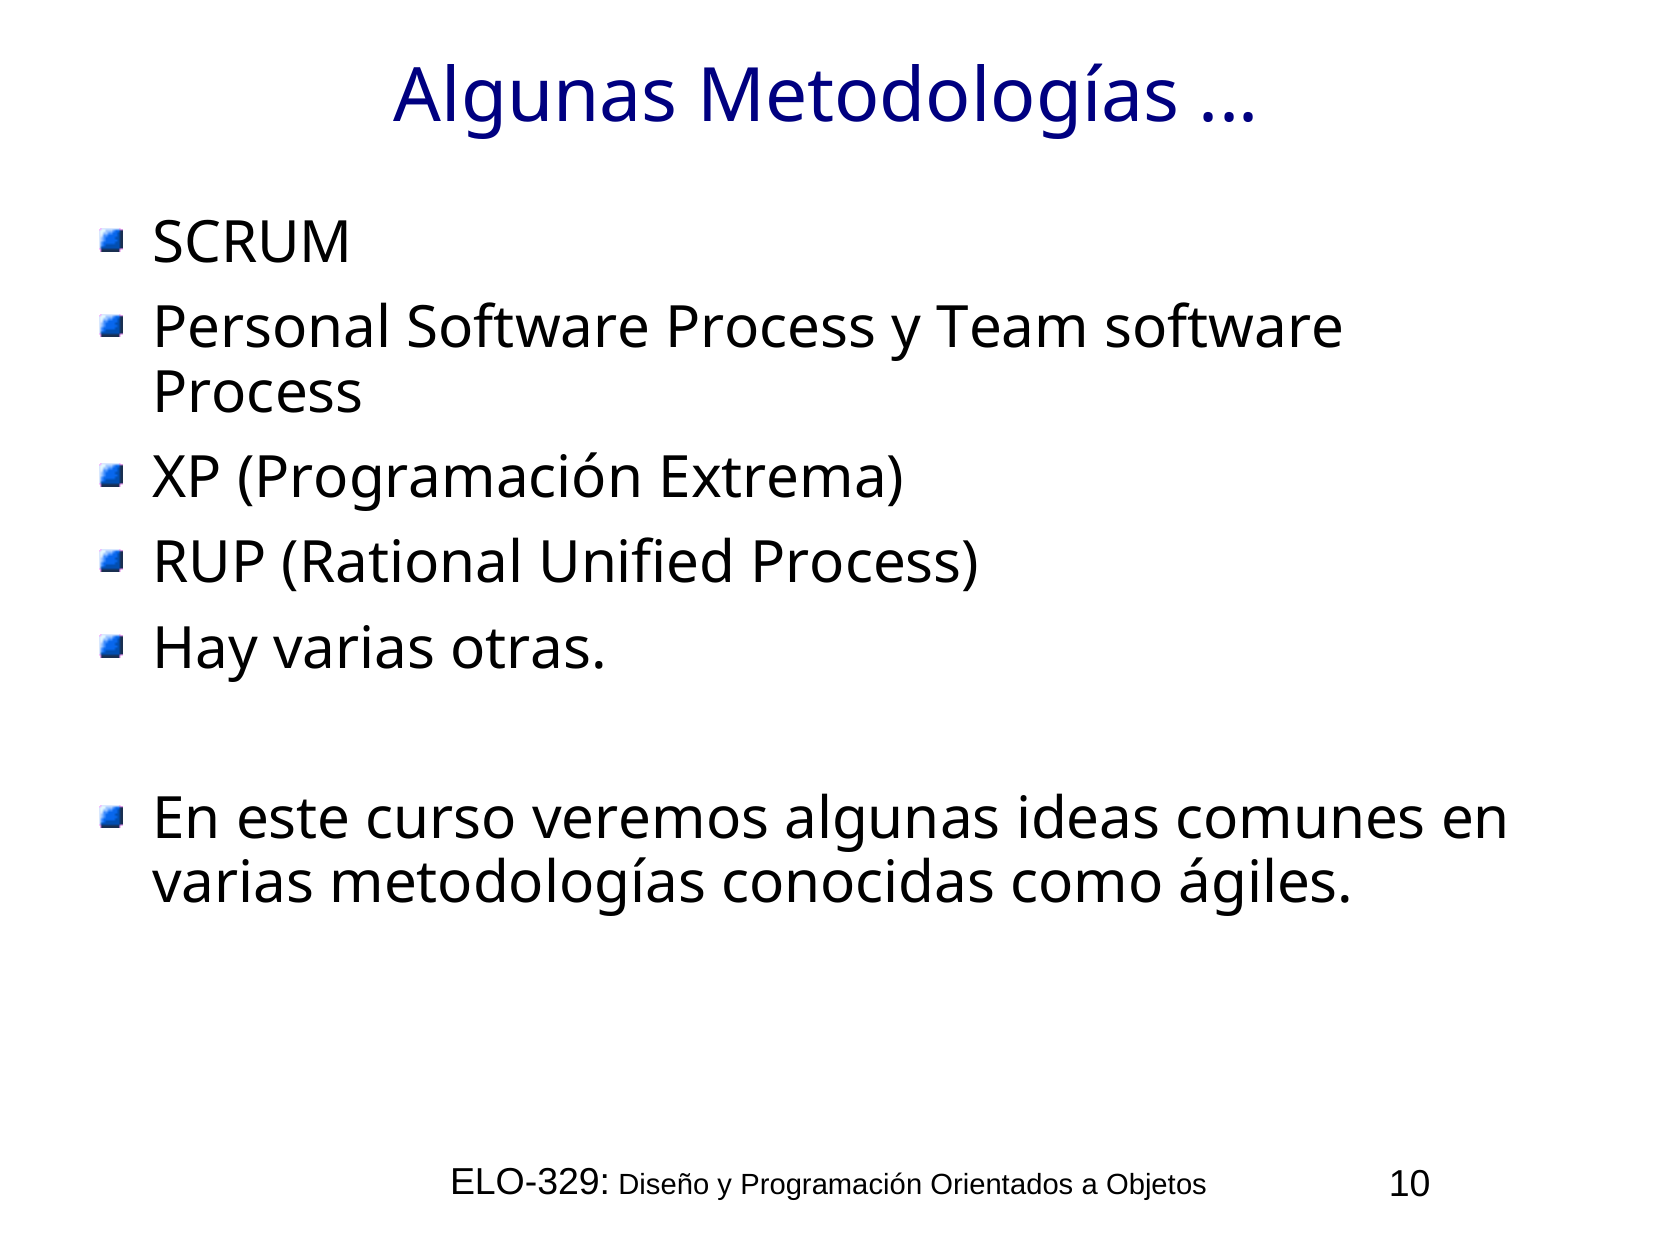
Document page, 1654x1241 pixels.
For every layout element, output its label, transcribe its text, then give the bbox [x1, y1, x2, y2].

list SCRUM Personal Software Process y Team software Process XP (Programación Extrema)‏ RUP (Rational Unified Process)‏ Hay varias otras. En este curso veremos algunas ideas comunes en varias metodologías conocidas como ágiles. [82, 206, 1571, 988]
title Algunas Metodologías ... [82, 50, 1571, 137]
